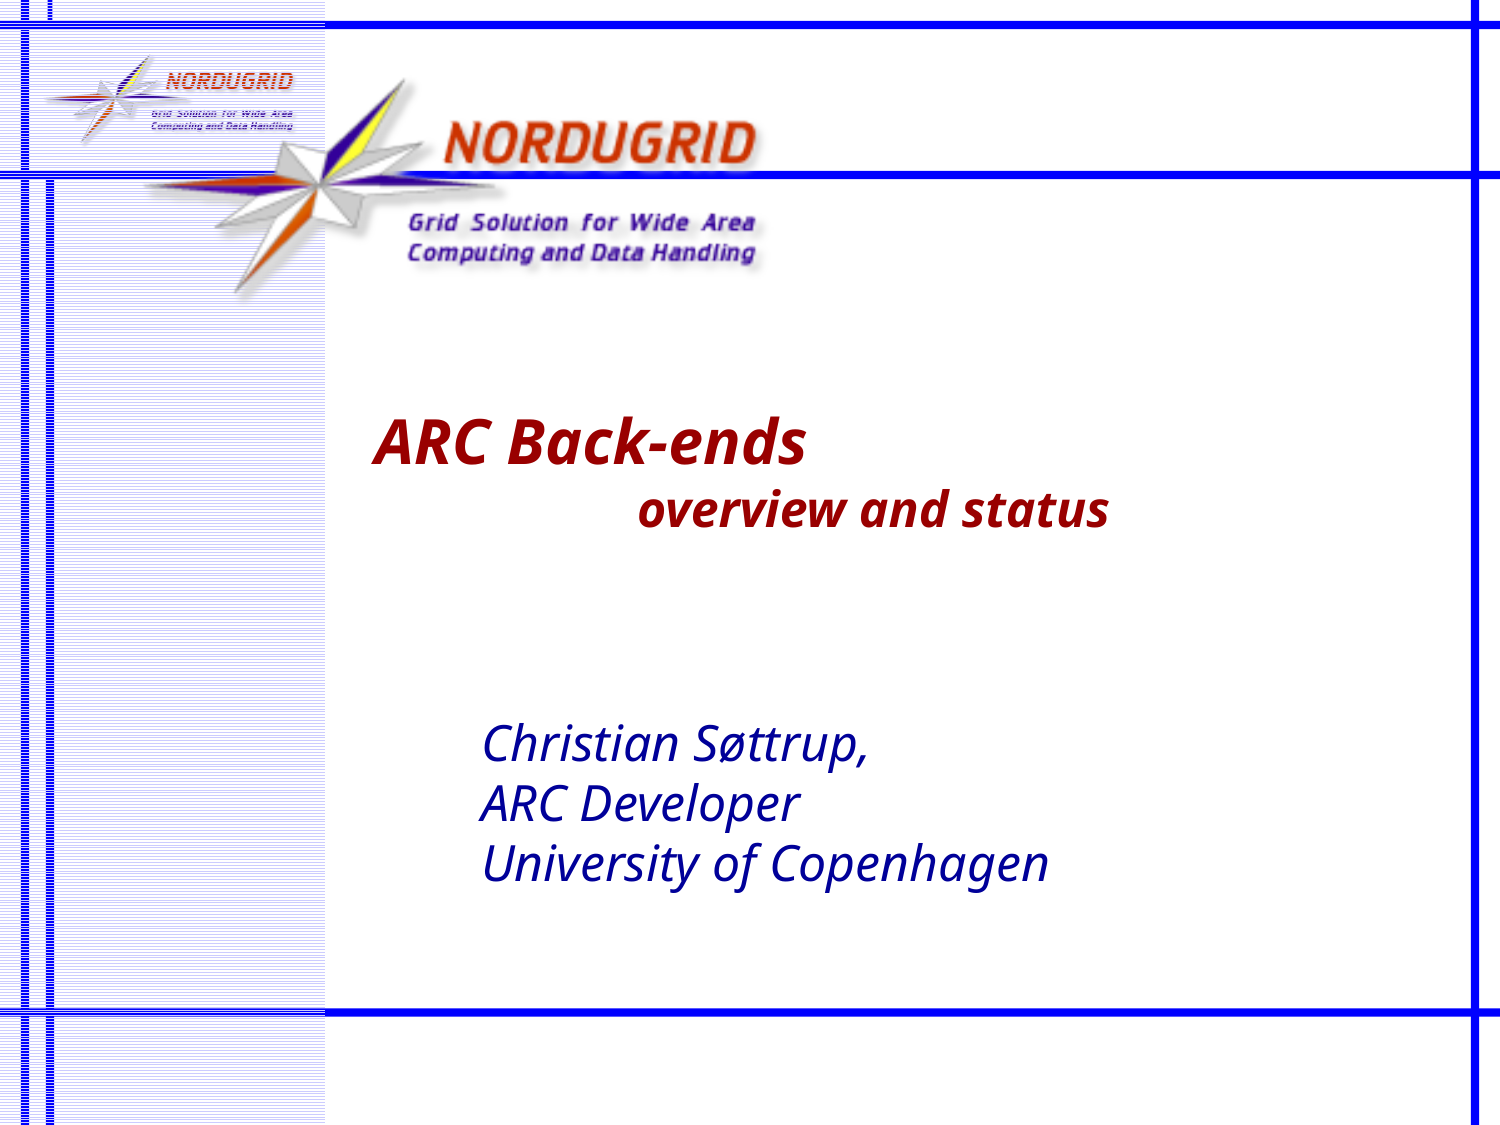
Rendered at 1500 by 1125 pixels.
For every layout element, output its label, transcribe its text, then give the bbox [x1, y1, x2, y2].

picture [40, 64, 774, 307]
text_box Christian Søttrup, ARC Developer University of Copenhagen [466, 704, 1275, 925]
text_box ARC Back-ends overview and status [360, 349, 1388, 591]
